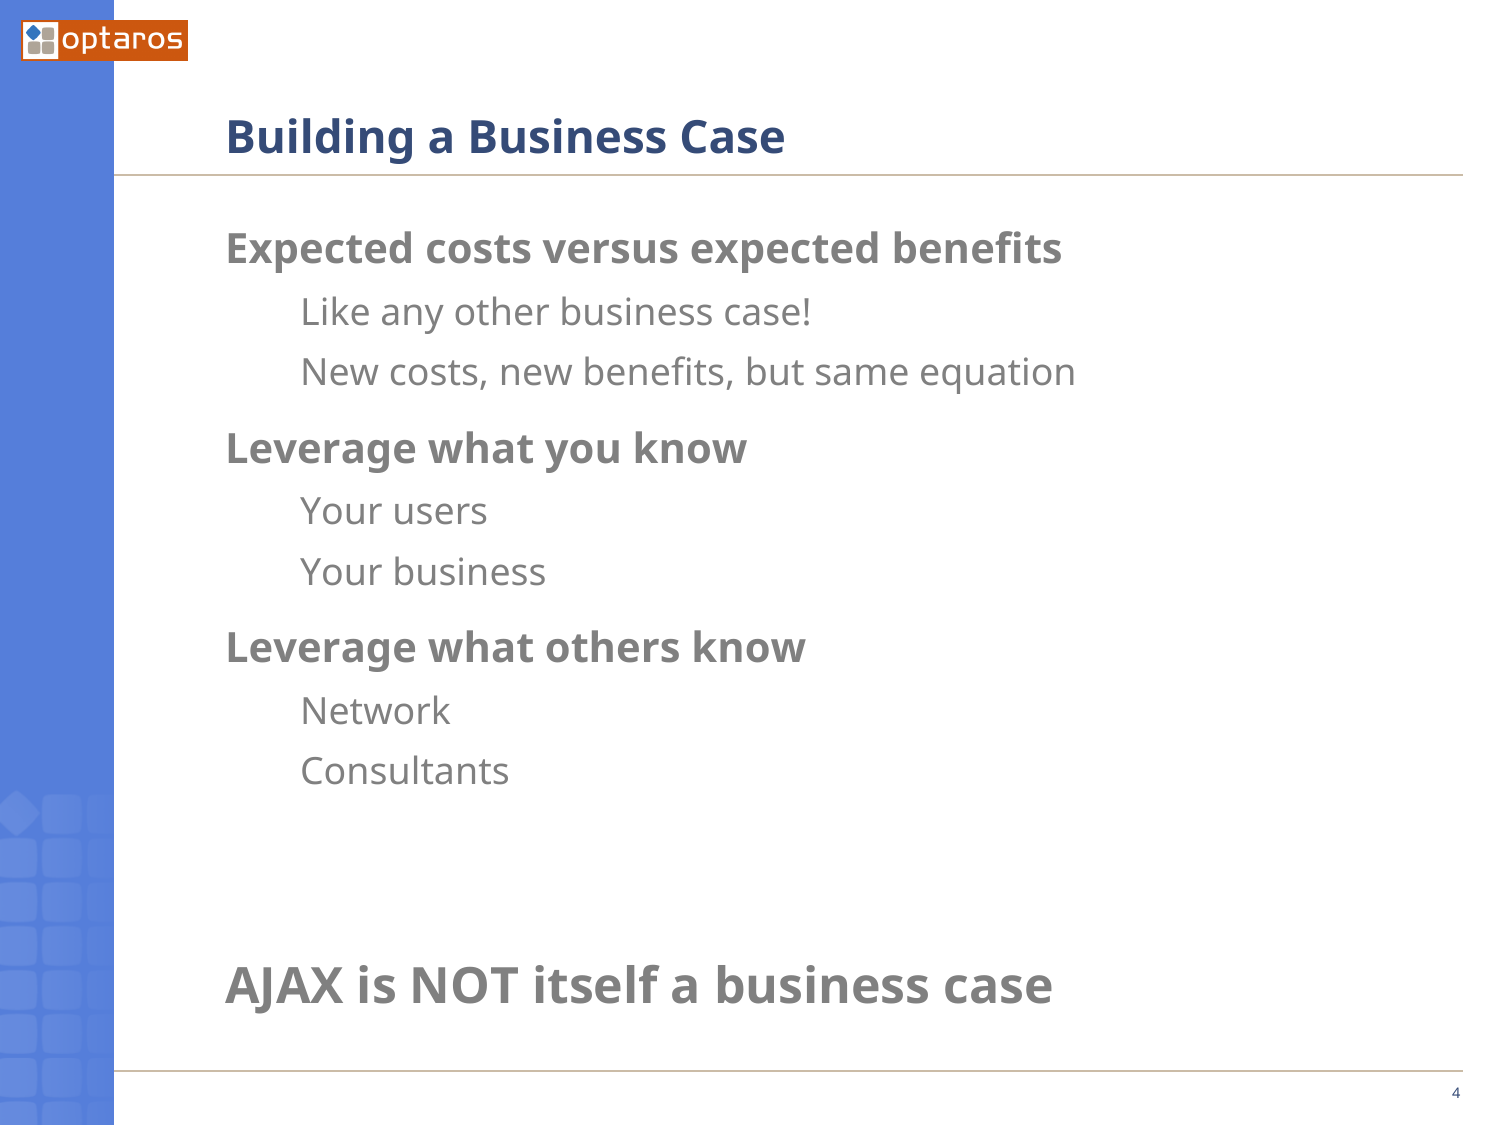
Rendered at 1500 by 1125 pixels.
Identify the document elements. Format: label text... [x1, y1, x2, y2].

picture [0, 0, 188, 1125]
list Expected costs versus expected benefits Like any other business case! New costs, new benefits, but same equation Leverage what you know Your users Your business Leverage what others know Network Consultants AJAX is NOT itself a business case [224, 200, 1463, 1055]
title Building a Business Case [224, 37, 1463, 175]
